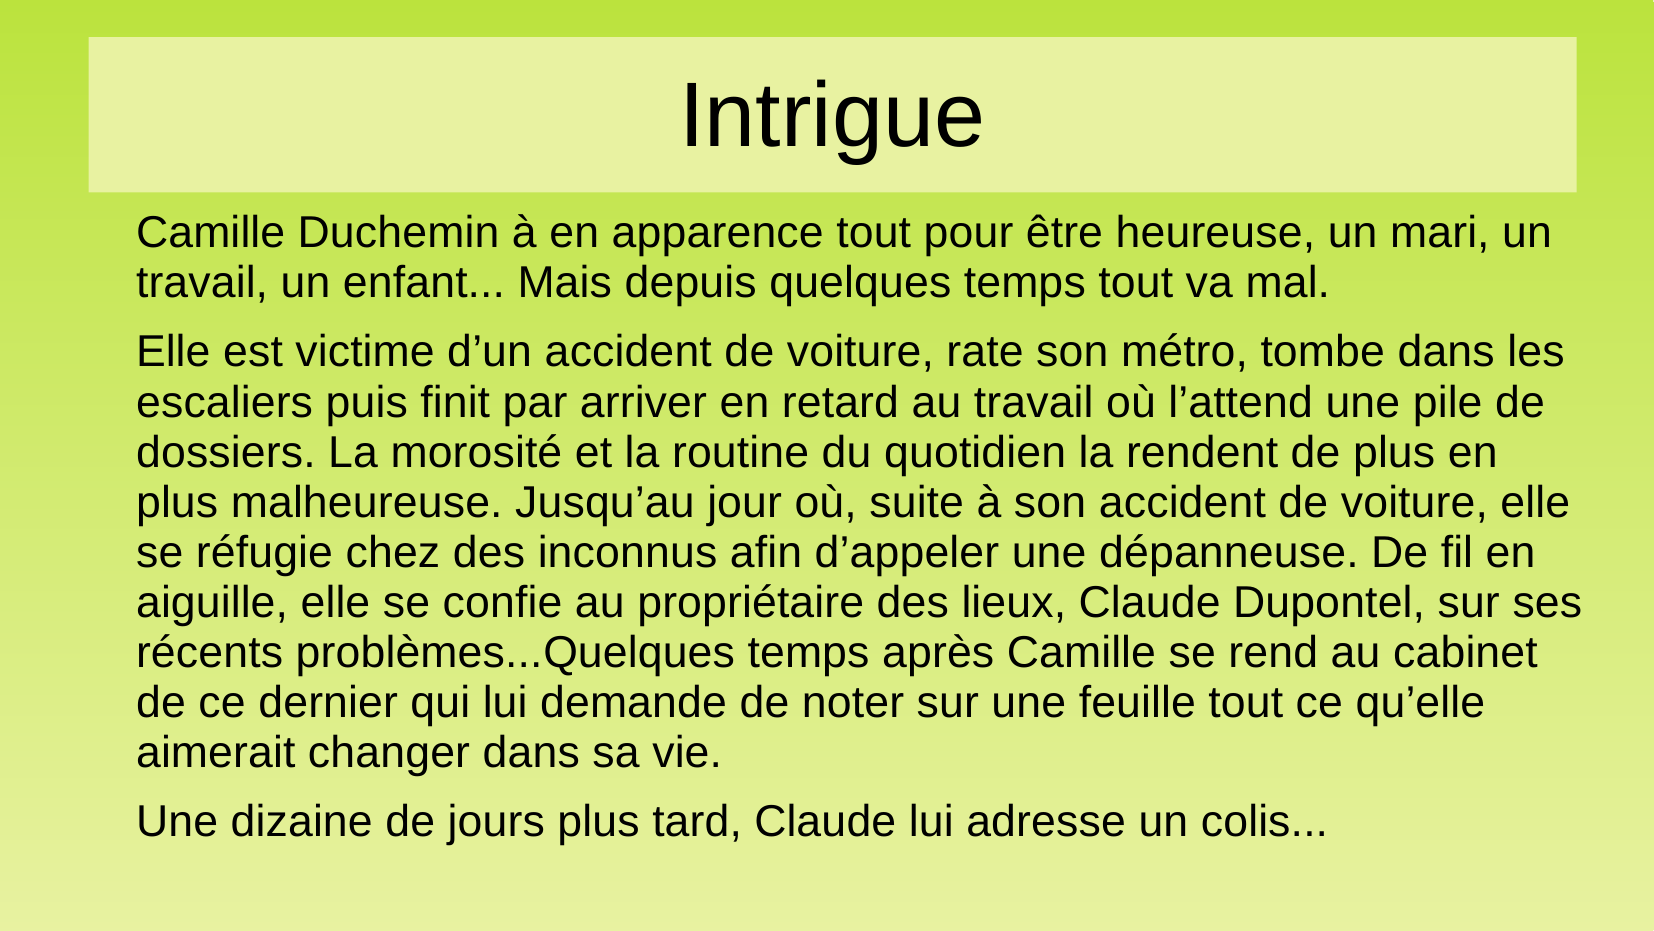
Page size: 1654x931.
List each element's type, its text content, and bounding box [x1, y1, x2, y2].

list Camille Duchemin à en apparence tout pour être heureuse, un mari, un travail, un enfant... Mais depuis quelques temps tout va mal. Elle est victime d’un accident de voiture, rate son métro, tombe dans les escaliers puis finit par arriver en retard au travail où l’attend une pile de dossiers. La morosité et la routine du quotidien la rendent de plus en plus malheureuse. Jusqu’au jour où, suite à son accident de voiture, elle se réfugie chez des inconnus afin d’appeler une dépanneuse. De fil en aiguille, elle se confie au propriétaire des lieux, Claude Dupontel, sur ses récents problèmes...Quelques temps après Camille se rend au cabinet de ce dernier qui lui demande de noter sur une feuille tout ce qu’elle aimerait changer dans sa vie. Une dizaine de jours plus tard, Claude lui adresse un colis... [88, 206, 1595, 857]
title Intrigue [88, 37, 1577, 193]
